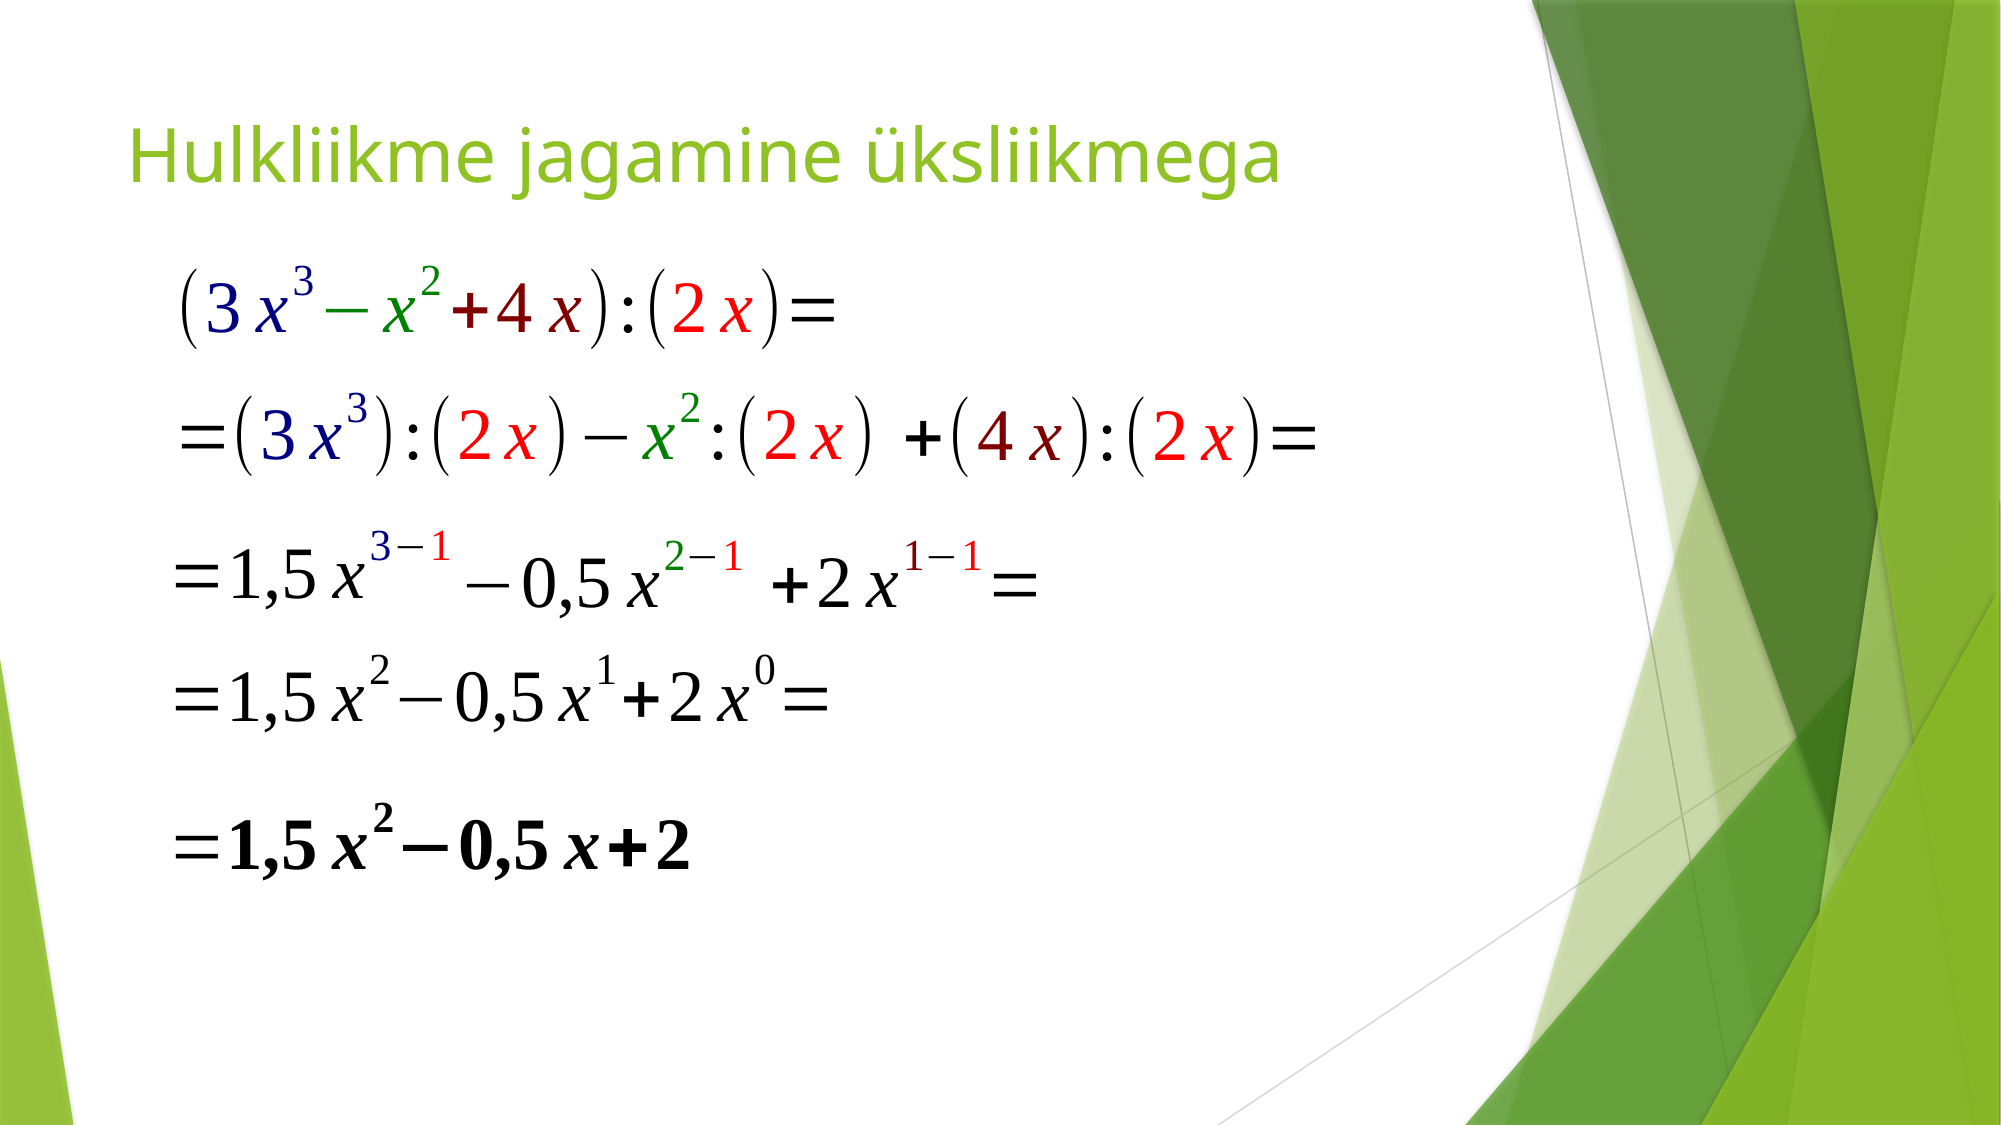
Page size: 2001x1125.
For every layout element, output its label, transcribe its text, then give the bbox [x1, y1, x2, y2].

chart [140, 793, 710, 886]
chart [140, 645, 856, 739]
title Hulkliikme jagamine üksliikmega [111, 99, 1522, 317]
chart [141, 521, 1063, 625]
chart [147, 383, 1342, 482]
chart [159, 256, 862, 355]
